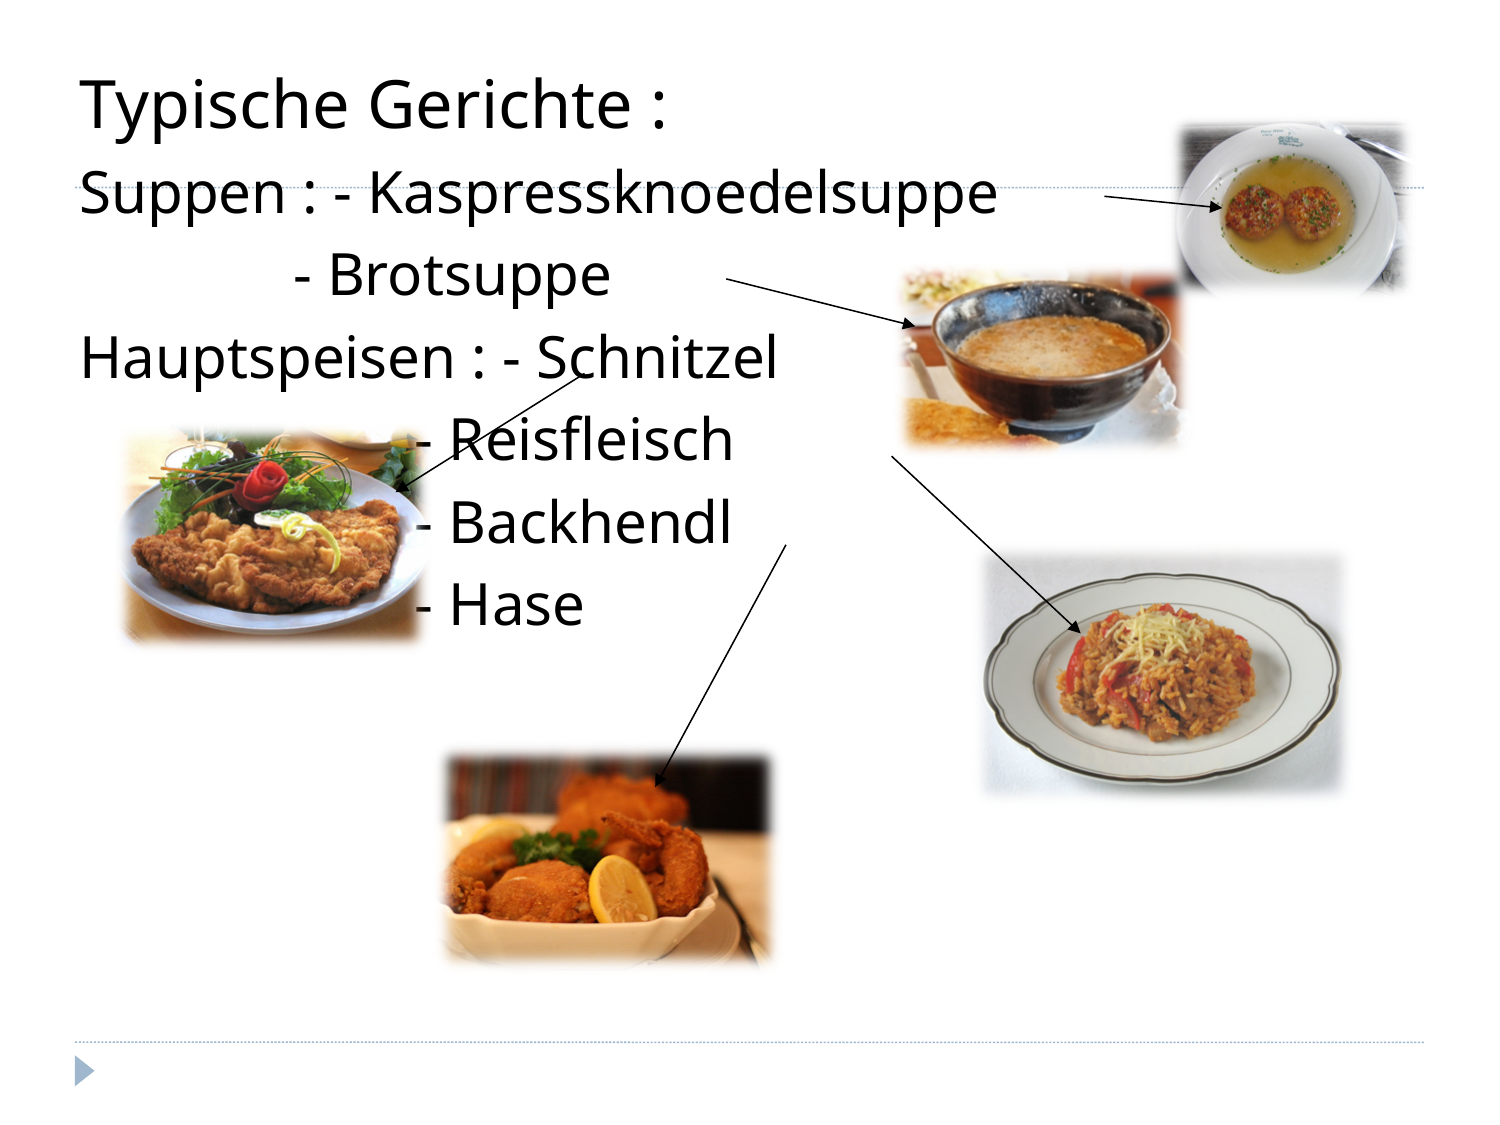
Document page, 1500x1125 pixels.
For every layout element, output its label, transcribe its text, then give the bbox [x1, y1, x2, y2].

text_box Typische Gerichte : Suppen : - Kaspressknoedelsuppe - Brotsuppe Hauptspeisen : - Schnitzel - Reisfleisch - Backhendl - Hase [64, 54, 1425, 1010]
picture [967, 537, 1360, 812]
picture [890, 112, 1419, 462]
picture [430, 739, 787, 978]
picture [110, 419, 435, 658]
